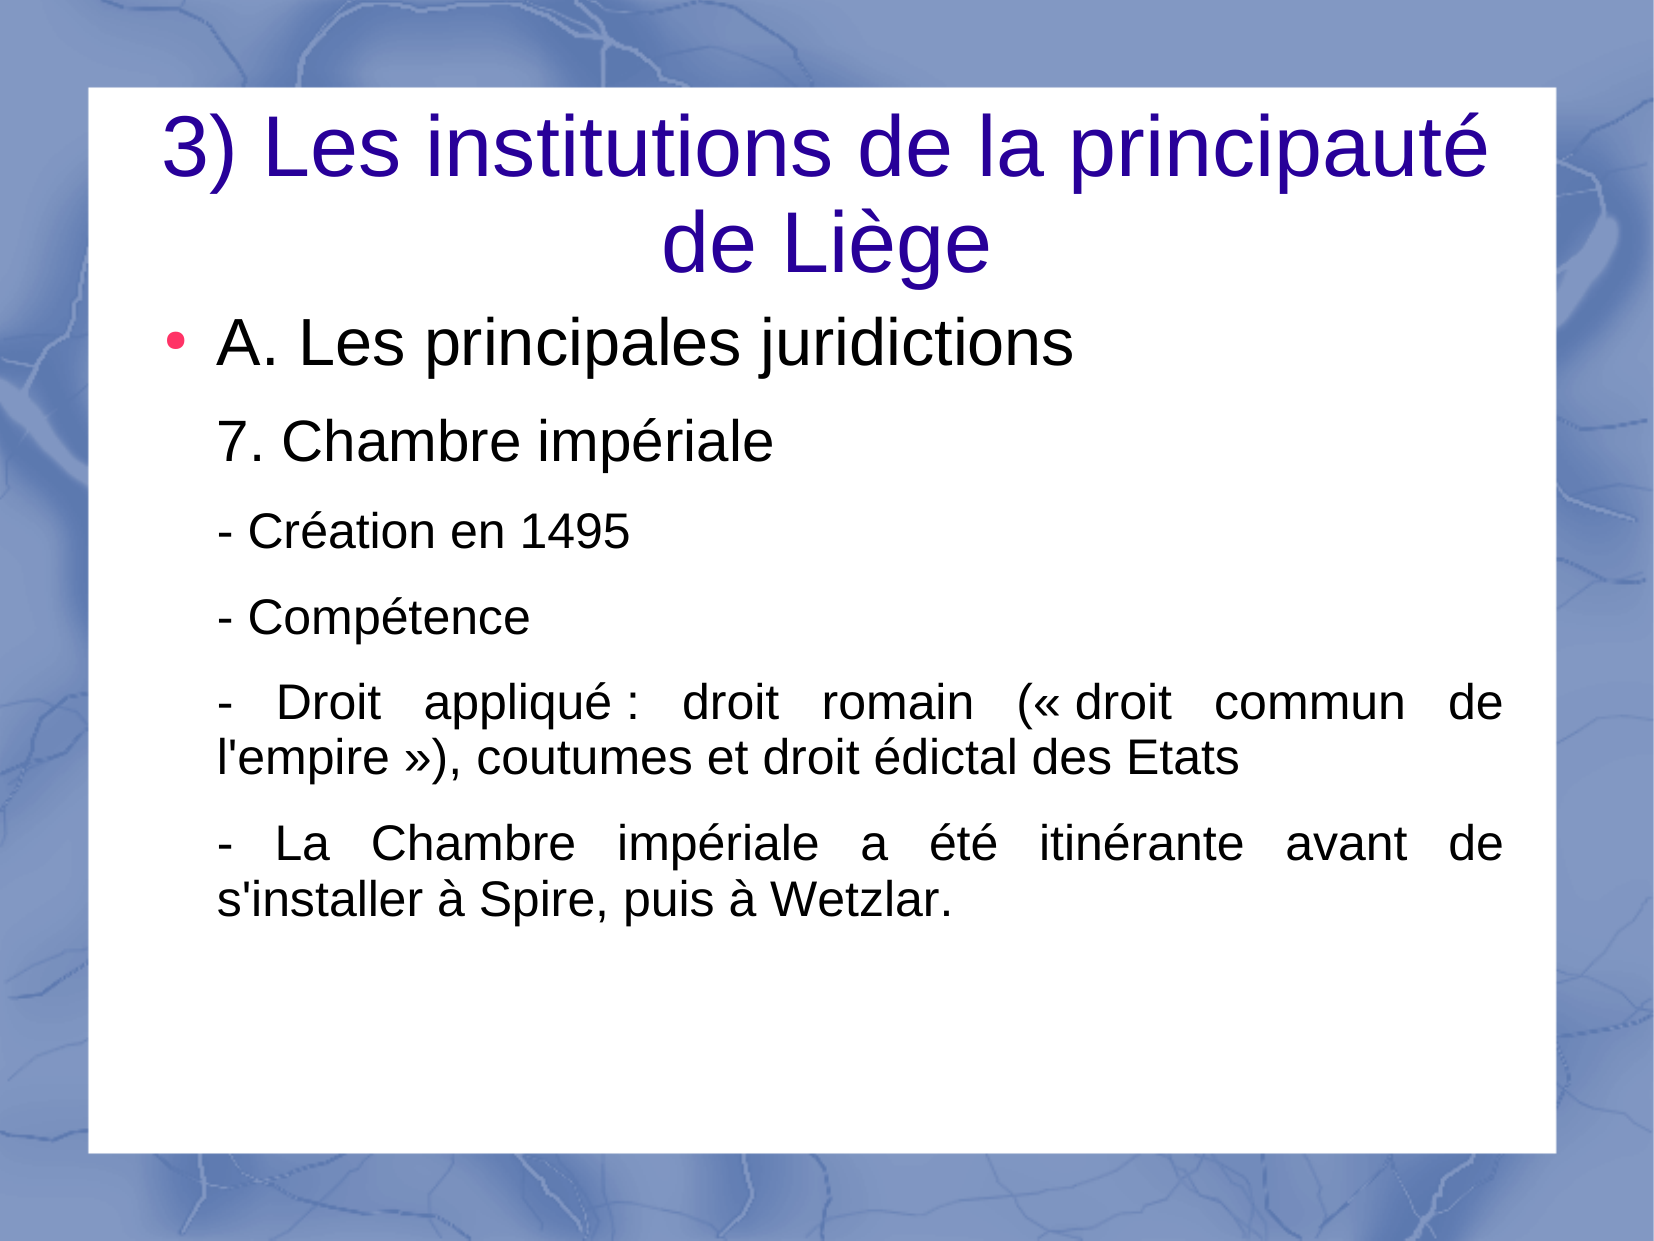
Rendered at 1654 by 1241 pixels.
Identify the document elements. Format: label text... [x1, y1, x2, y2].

title 3) Les institutions de la principauté de Liège [118, 90, 1536, 298]
picture [0, 0, 1654, 1241]
list A. Les principales juridictions 7. Chambre impériale - Création en 1495 - Compétence - Droit appliqué : droit romain (« droit commun de l'empire »), coutumes et droit édictal des Etats - La Chambre impériale a été itinérante avant de s'installer à Spire, puis à Wetzlar. [146, 304, 1505, 1025]
